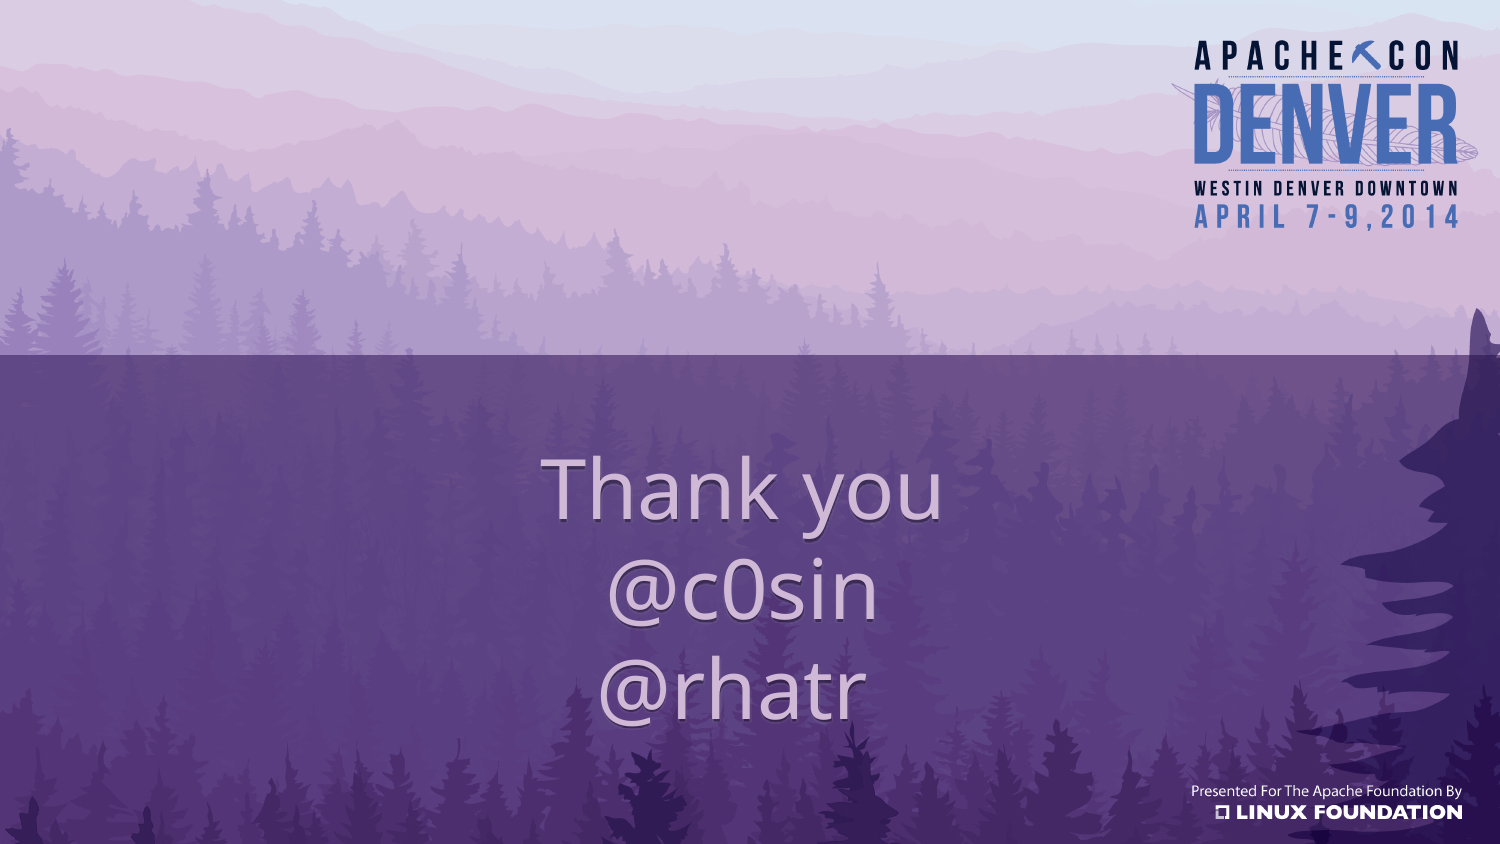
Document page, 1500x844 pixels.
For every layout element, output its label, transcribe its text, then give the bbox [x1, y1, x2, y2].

picture [0, 0, 1500, 844]
title Thank you @c0sin @rhatr [525, 407, 1306, 766]
